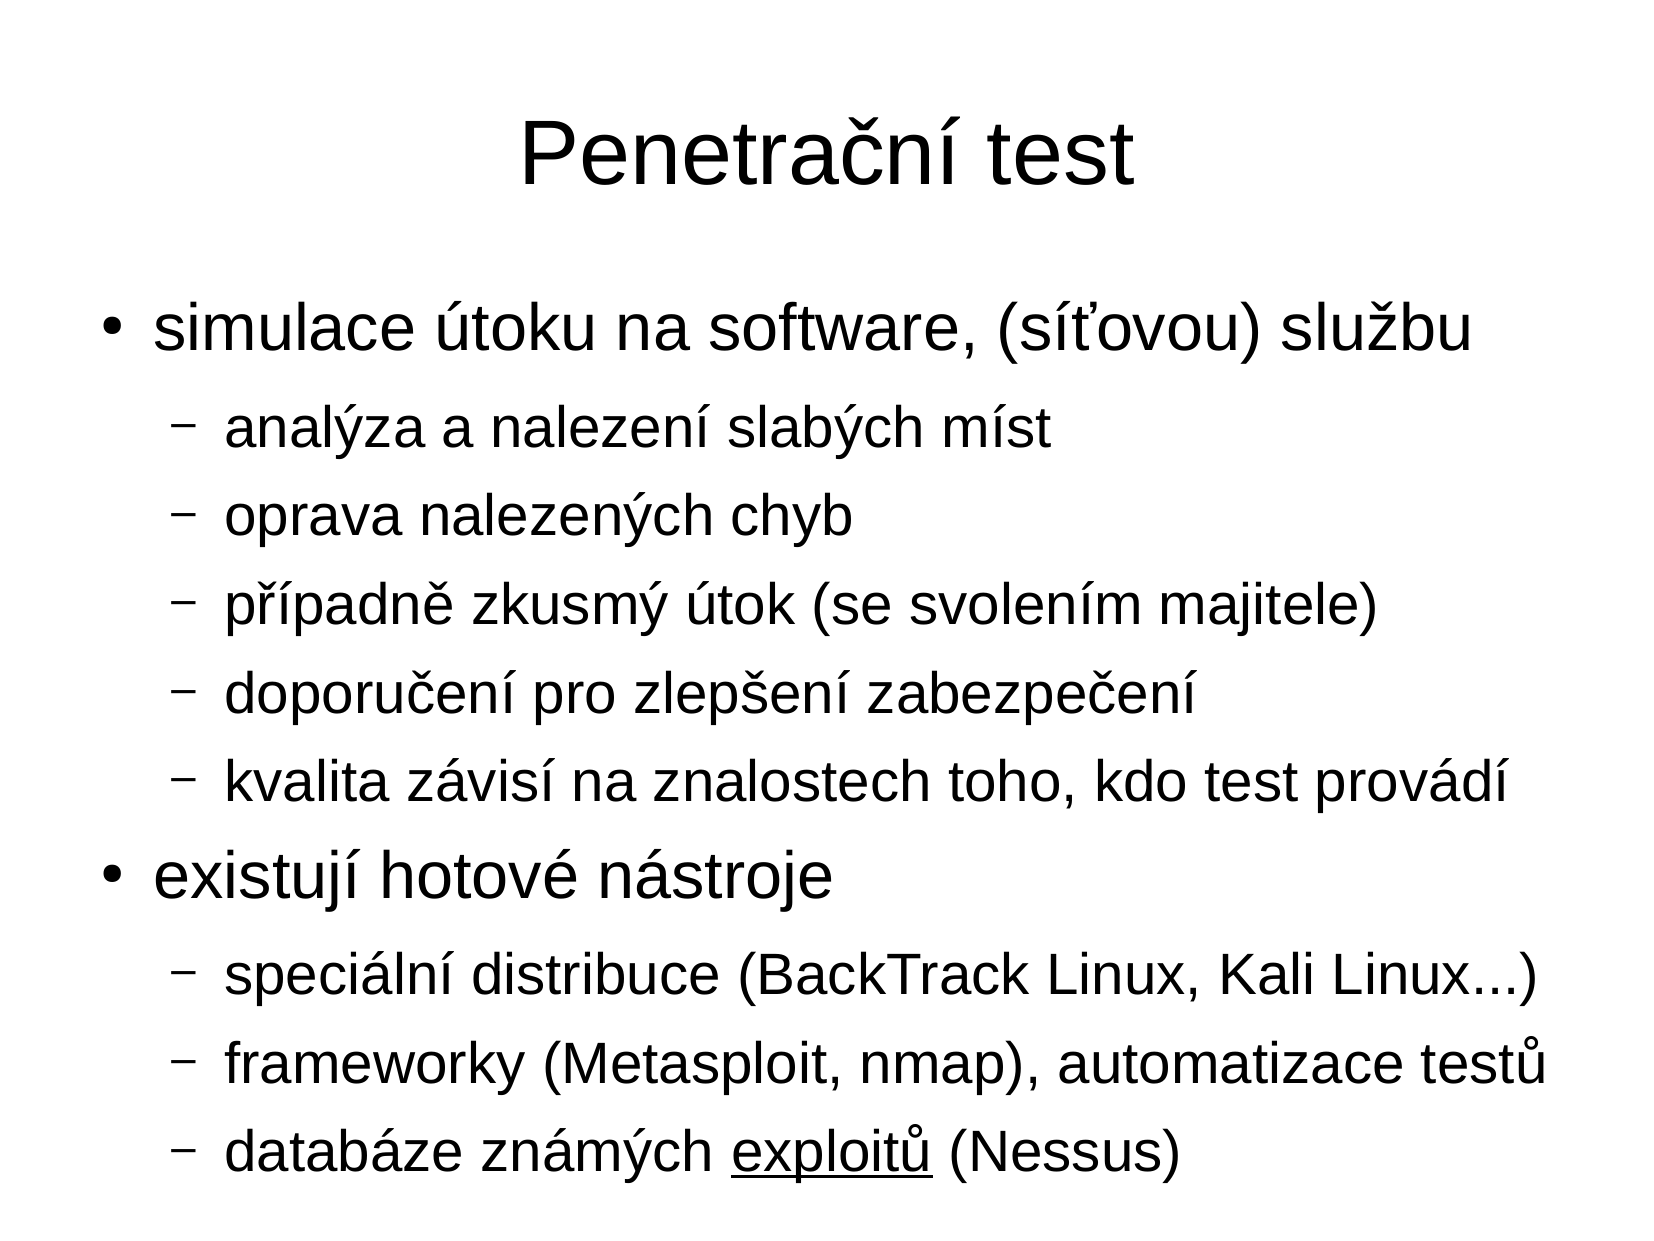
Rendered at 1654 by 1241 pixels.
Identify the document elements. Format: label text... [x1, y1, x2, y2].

list simulace útoku na software, (síťovou) službu analýza a nalezení slabých míst oprava nalezených chyb případně zkusmý útok (se svolením majitele) doporučení pro zlepšení zabezpečení kvalita závisí na znalostech toho, kdo test provádí existují hotové nástroje speciální distribuce (BackTrack Linux, Kali Linux...) frameworky (Metasploit, nmap), automatizace testů databáze známých exploitů (Nessus) [82, 290, 1571, 1185]
title Penetrační test [82, 49, 1571, 257]
